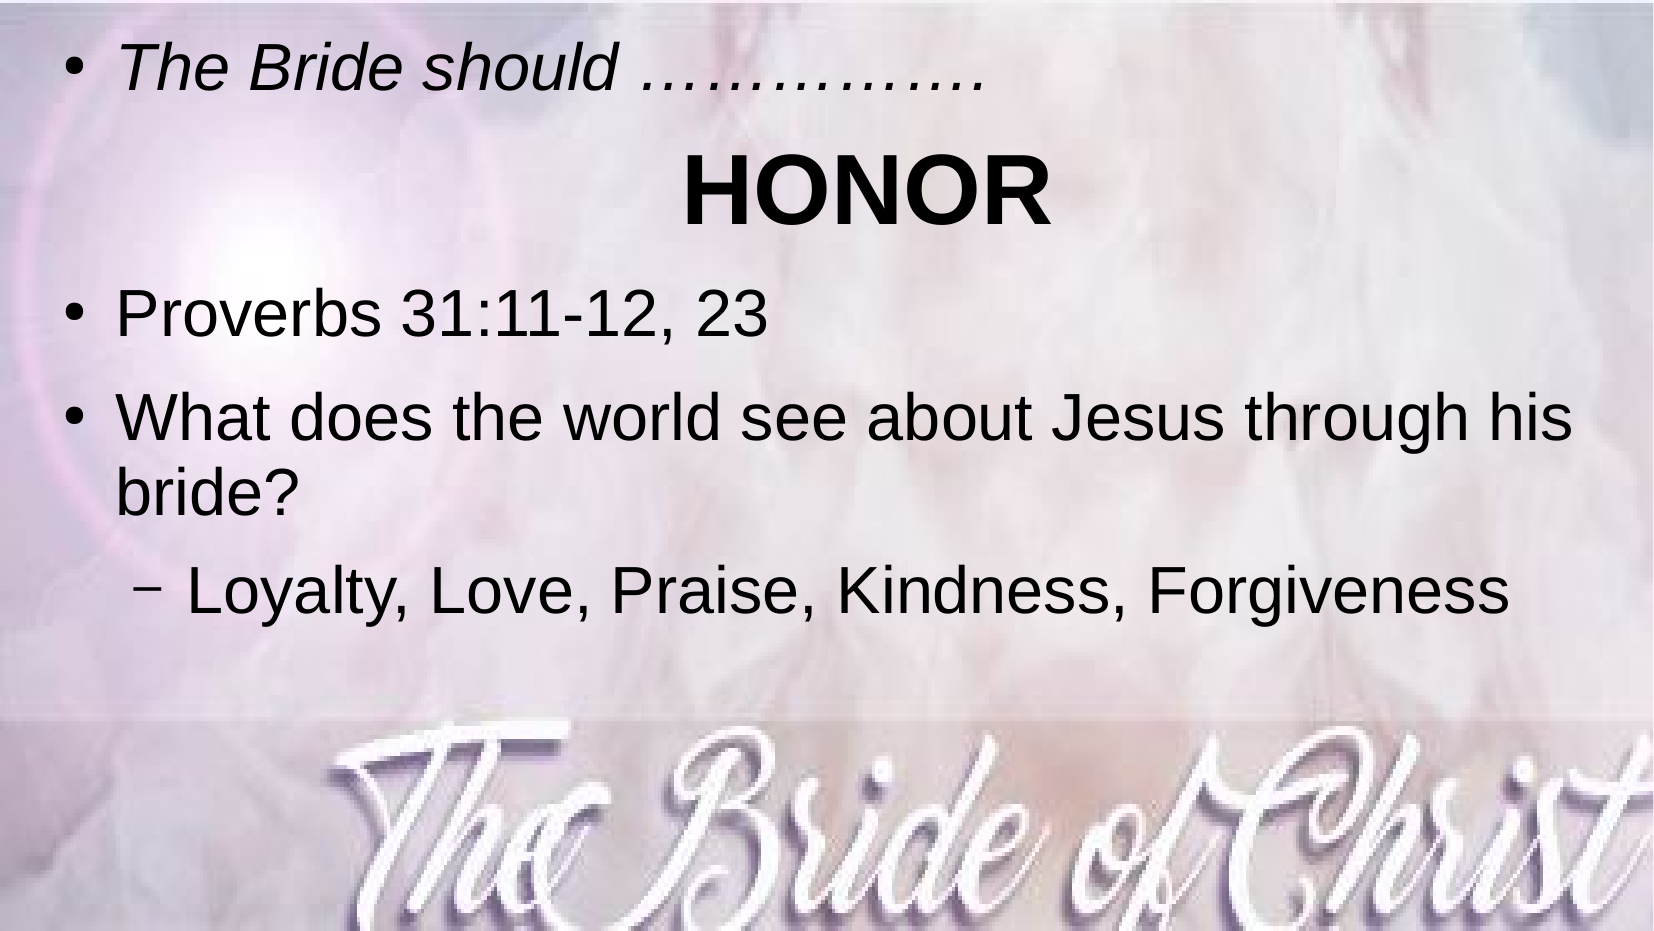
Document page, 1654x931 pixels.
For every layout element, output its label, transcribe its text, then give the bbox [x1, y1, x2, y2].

picture [0, 0, 1654, 931]
list The Bride should ……………. HONOR Proverbs 31:11-12, 23 What does the world see about Jesus through his bride? Loyalty, Love, Praise, Kindness, Forgiveness [45, 30, 1621, 720]
